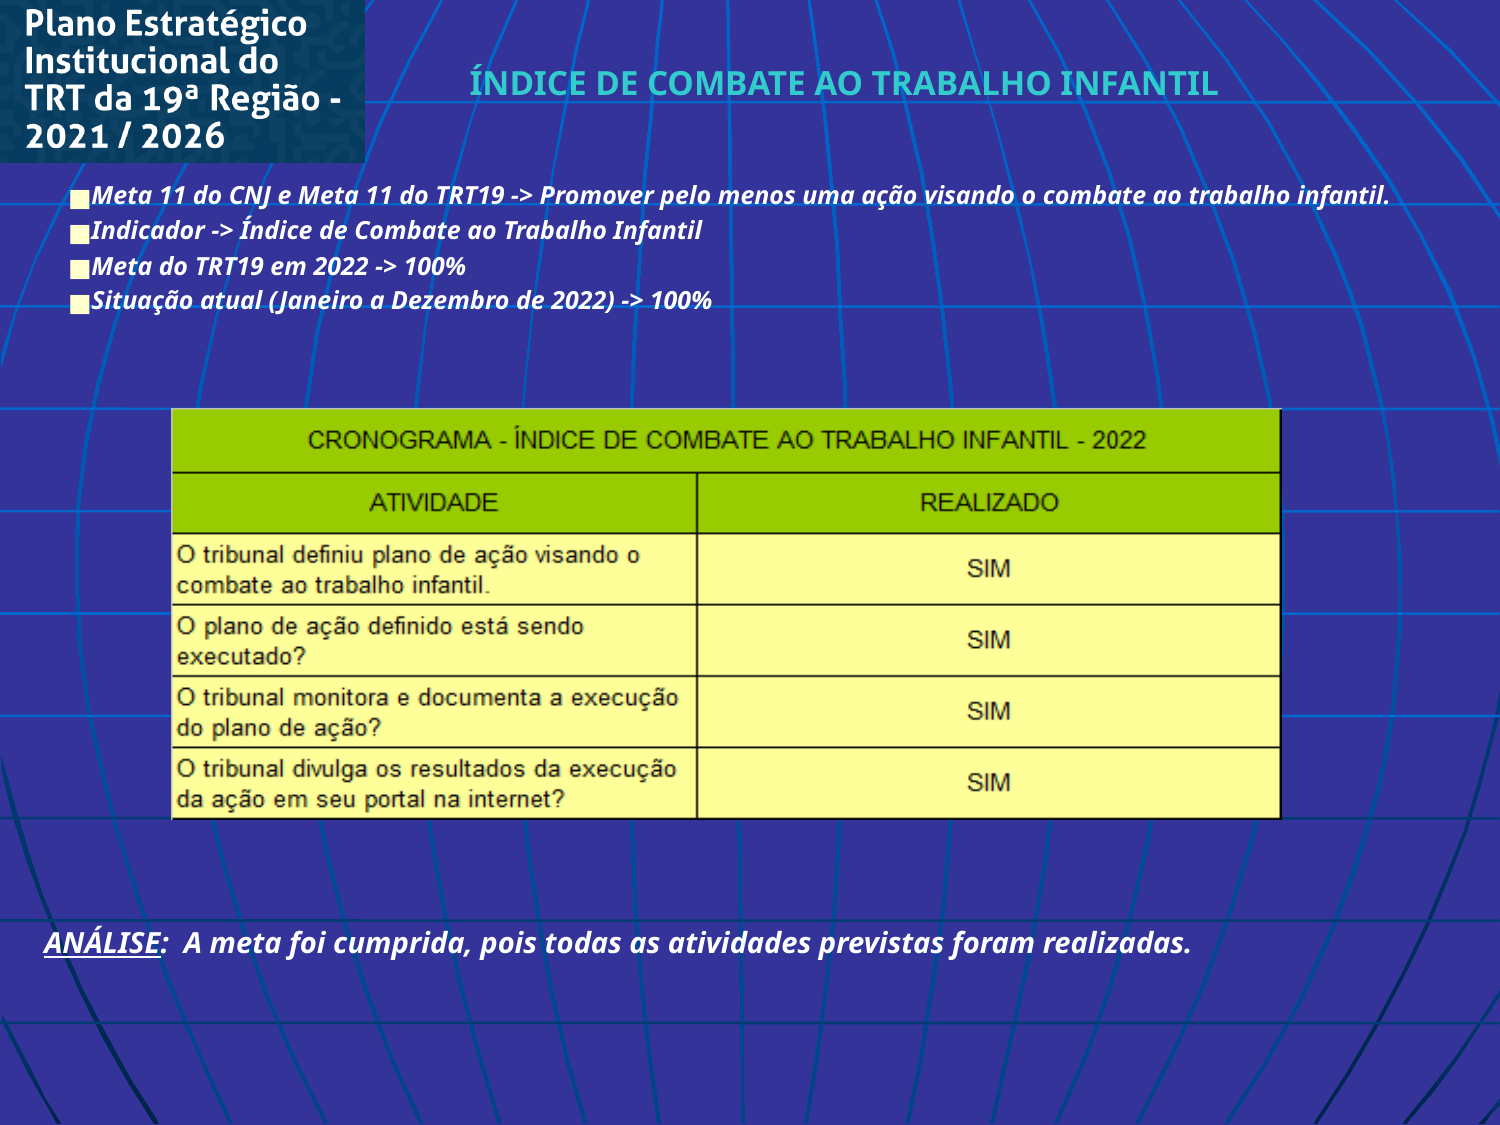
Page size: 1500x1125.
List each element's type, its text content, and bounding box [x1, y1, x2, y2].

text_box ANÁLISE: A meta foi cumprida, pois todas as atividades previstas foram realizadas. [29, 916, 1436, 1094]
picture [0, 0, 365, 163]
picture [171, 408, 1282, 820]
text_box Meta 11 do CNJ e Meta 11 do TRT19 -> Promover pelo menos uma ação visando o combate ao trabalho infantil. Indicador -> Índice de Combate ao Trabalho Infantil Meta do TRT19 em 2022 -> 100% Situação atual (Janeiro a Dezembro de 2022) -> 100% [53, 172, 1459, 374]
text_box ÍNDICE DE COMBATE AO TRABALHO INFANTIL [365, 54, 1448, 110]
